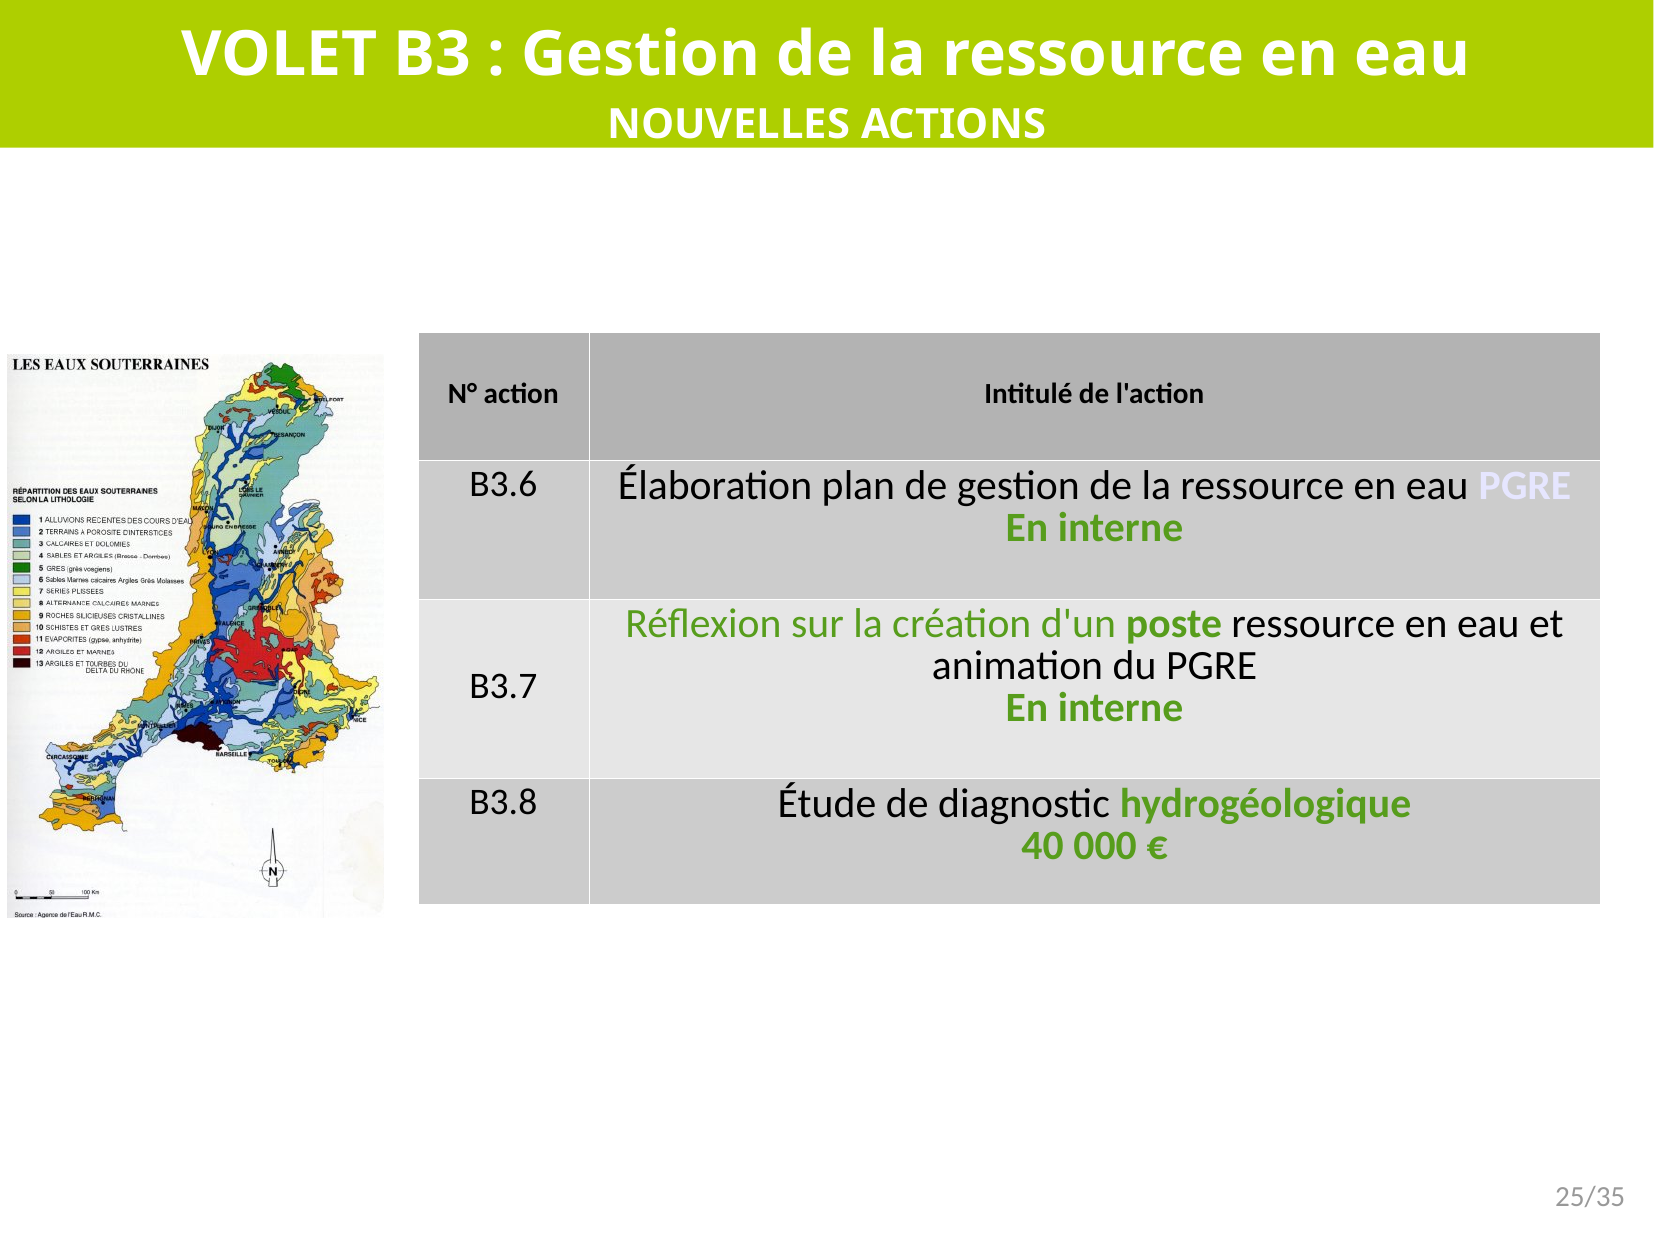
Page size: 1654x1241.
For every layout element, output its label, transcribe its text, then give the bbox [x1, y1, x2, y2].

table_cell Élaboration plan de gestion de la ressource en eau PGRE En interne [590, 461, 1600, 599]
table_cell Réflexion sur la création d'un poste ressource en eau et animation du PGRE En interne [590, 600, 1600, 778]
text_box VOLET B3 : Gestion de la ressource en eau NOUVELLES ACTIONS [0, 0, 1654, 148]
table_header N° action [419, 333, 589, 460]
table_cell B3.6 [419, 461, 589, 599]
picture [7, 354, 384, 918]
table_header Intitulé de l'action [590, 333, 1600, 460]
table_cell B3.7 [419, 600, 589, 778]
table_cell Étude de diagnostic hydrogéologique 40 000 € [590, 779, 1600, 904]
table_cell B3.8 [419, 779, 589, 904]
